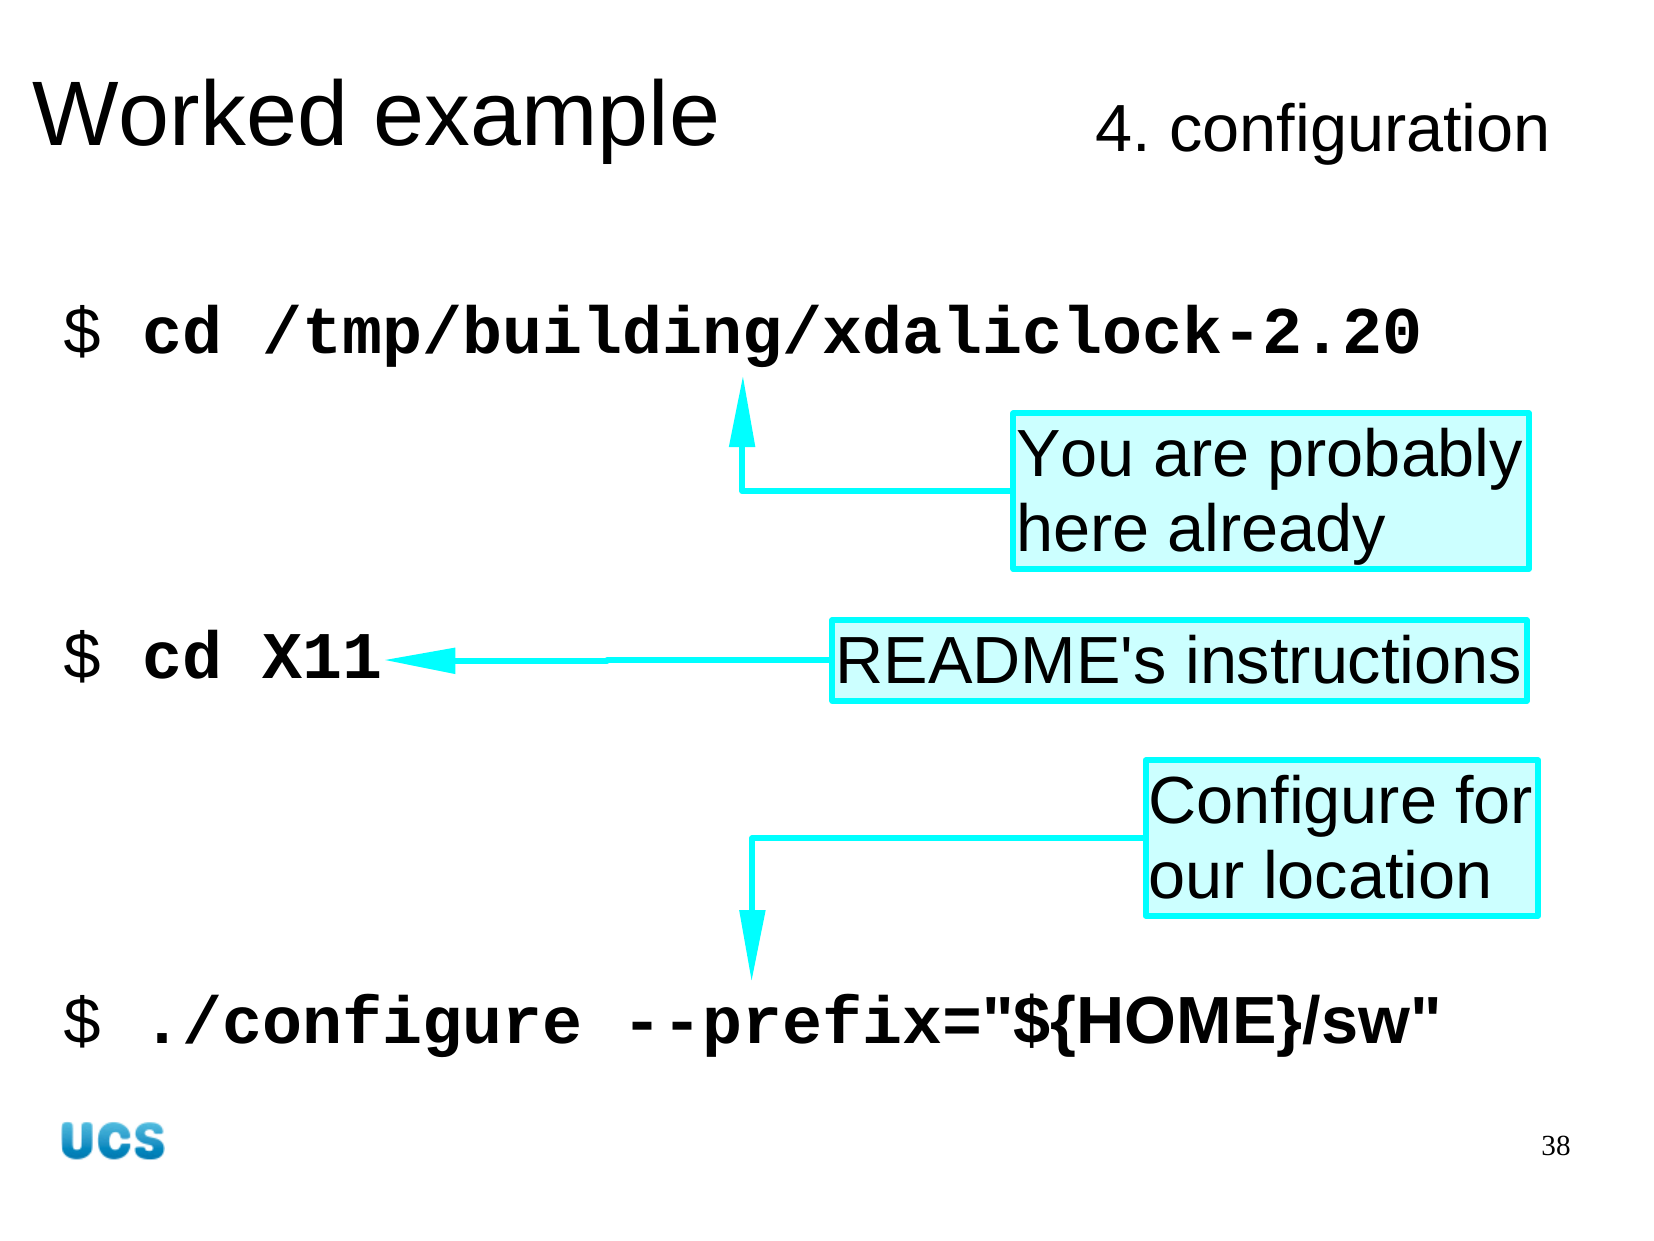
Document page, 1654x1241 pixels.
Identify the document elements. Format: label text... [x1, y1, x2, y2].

text_box You are probably here already [1013, 413, 1529, 569]
text_box $ cd X11 [59, 620, 386, 702]
text_box README's instructions [832, 620, 1527, 701]
text_box $ ./configure --prefix="${HOME}/sw" [59, 980, 1446, 1067]
text_box Worked example [29, 59, 725, 168]
picture [61, 1121, 165, 1161]
text_box $ cd /tmp/building/xdaliclock-2.20 [59, 295, 1426, 377]
text_box Configure for our location [1145, 760, 1539, 916]
text_box 4. configuration [1092, 88, 1556, 170]
